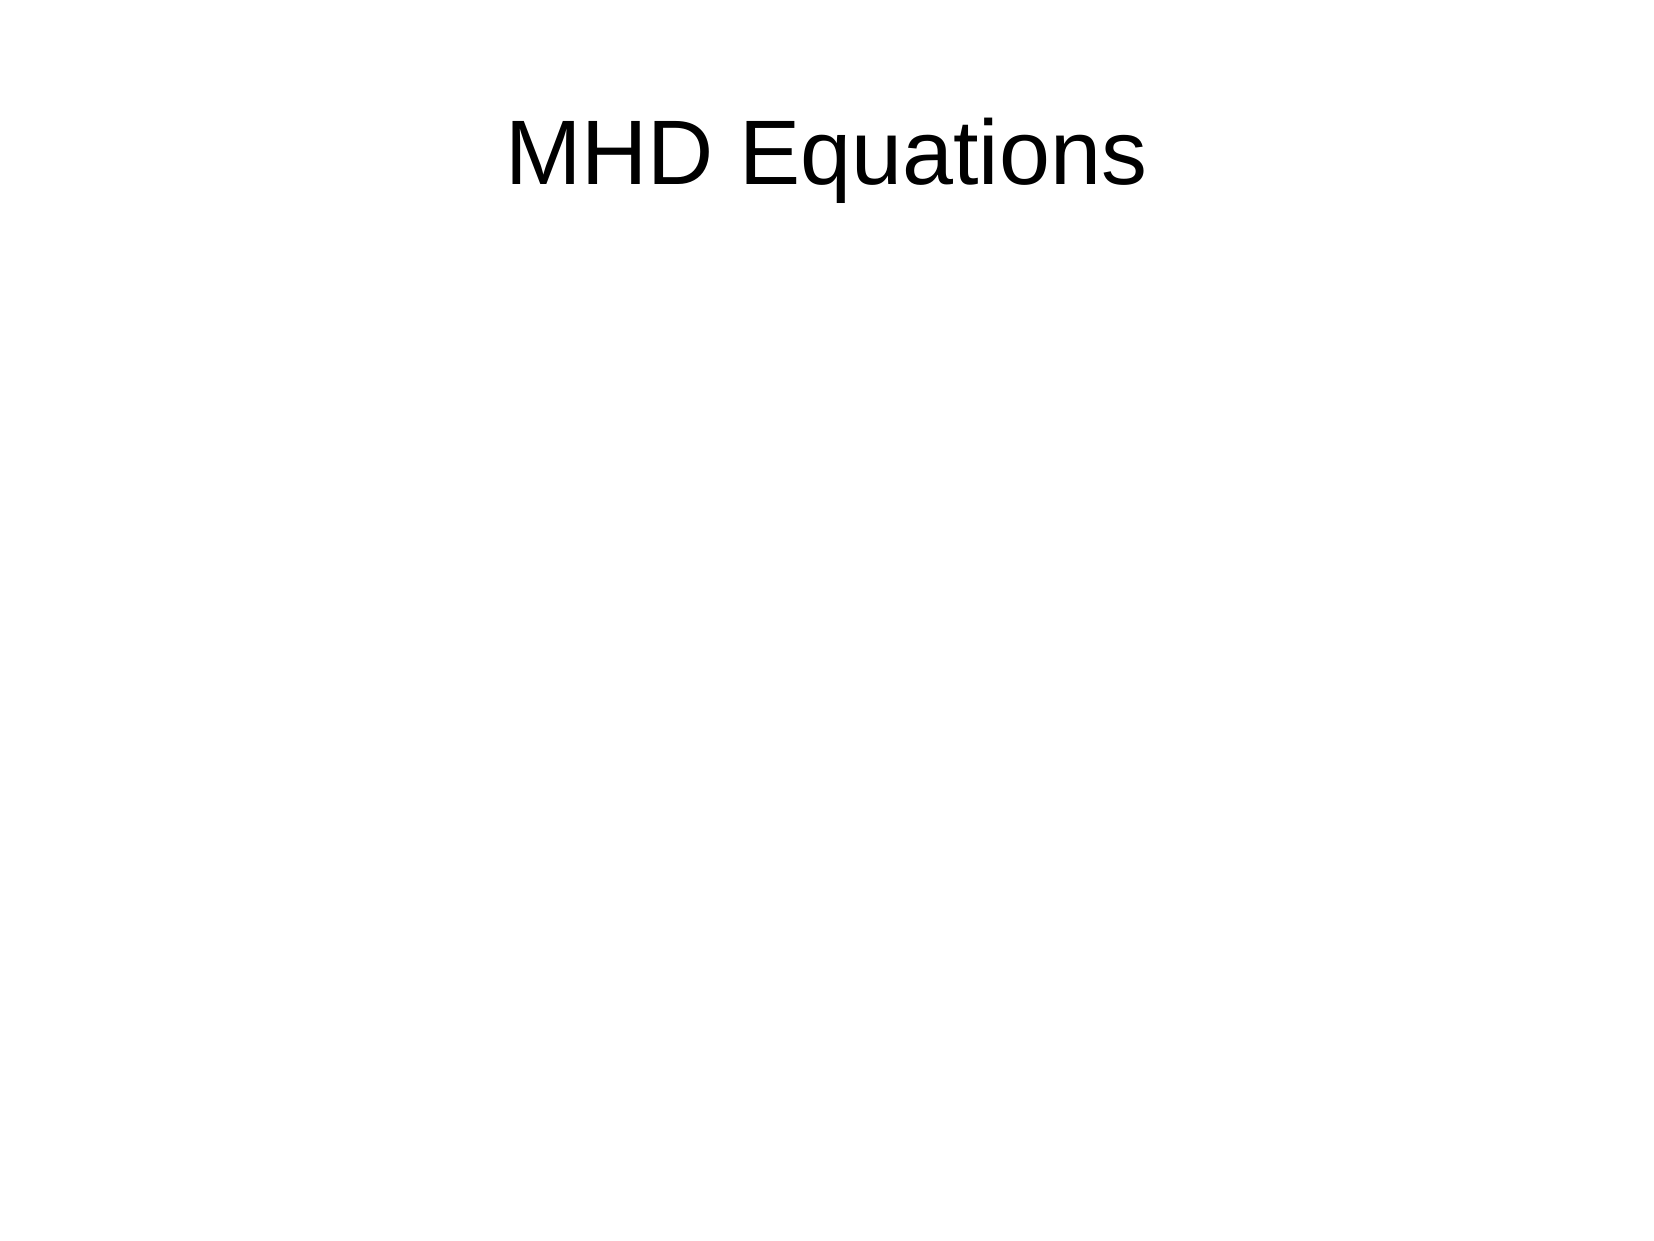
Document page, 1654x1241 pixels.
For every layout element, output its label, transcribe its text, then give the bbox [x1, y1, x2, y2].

title MHD Equations [82, 49, 1571, 257]
